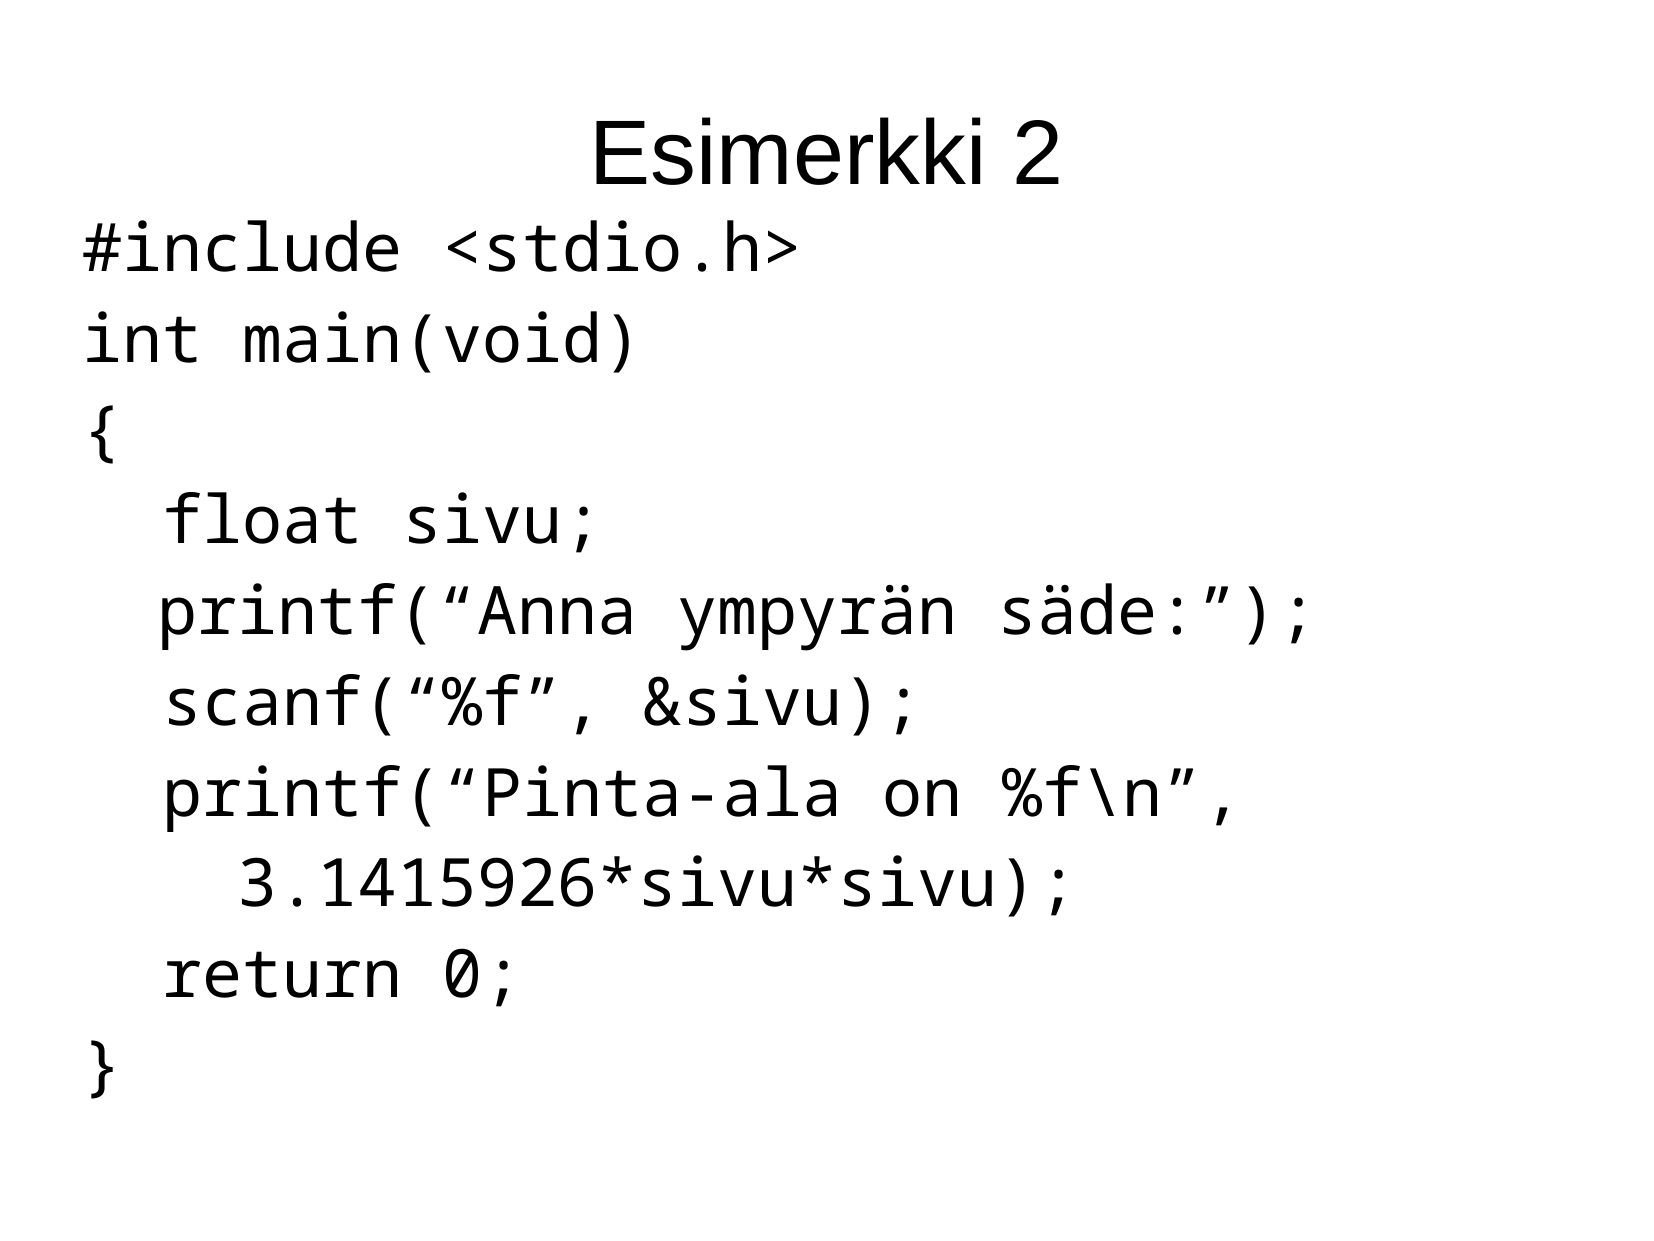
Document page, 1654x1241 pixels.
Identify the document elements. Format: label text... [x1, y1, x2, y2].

subtitle #include <stdio.h> int main(void) { float sivu; printf(“Anna ympyrän säde:”); scanf(“%f”, &sivu); printf(“Pinta-ala on %f\n”, 3.1415926*sivu*sivu); return 0; } [82, 272, 1571, 1126]
title Esimerkki 2 [82, 56, 1571, 250]
